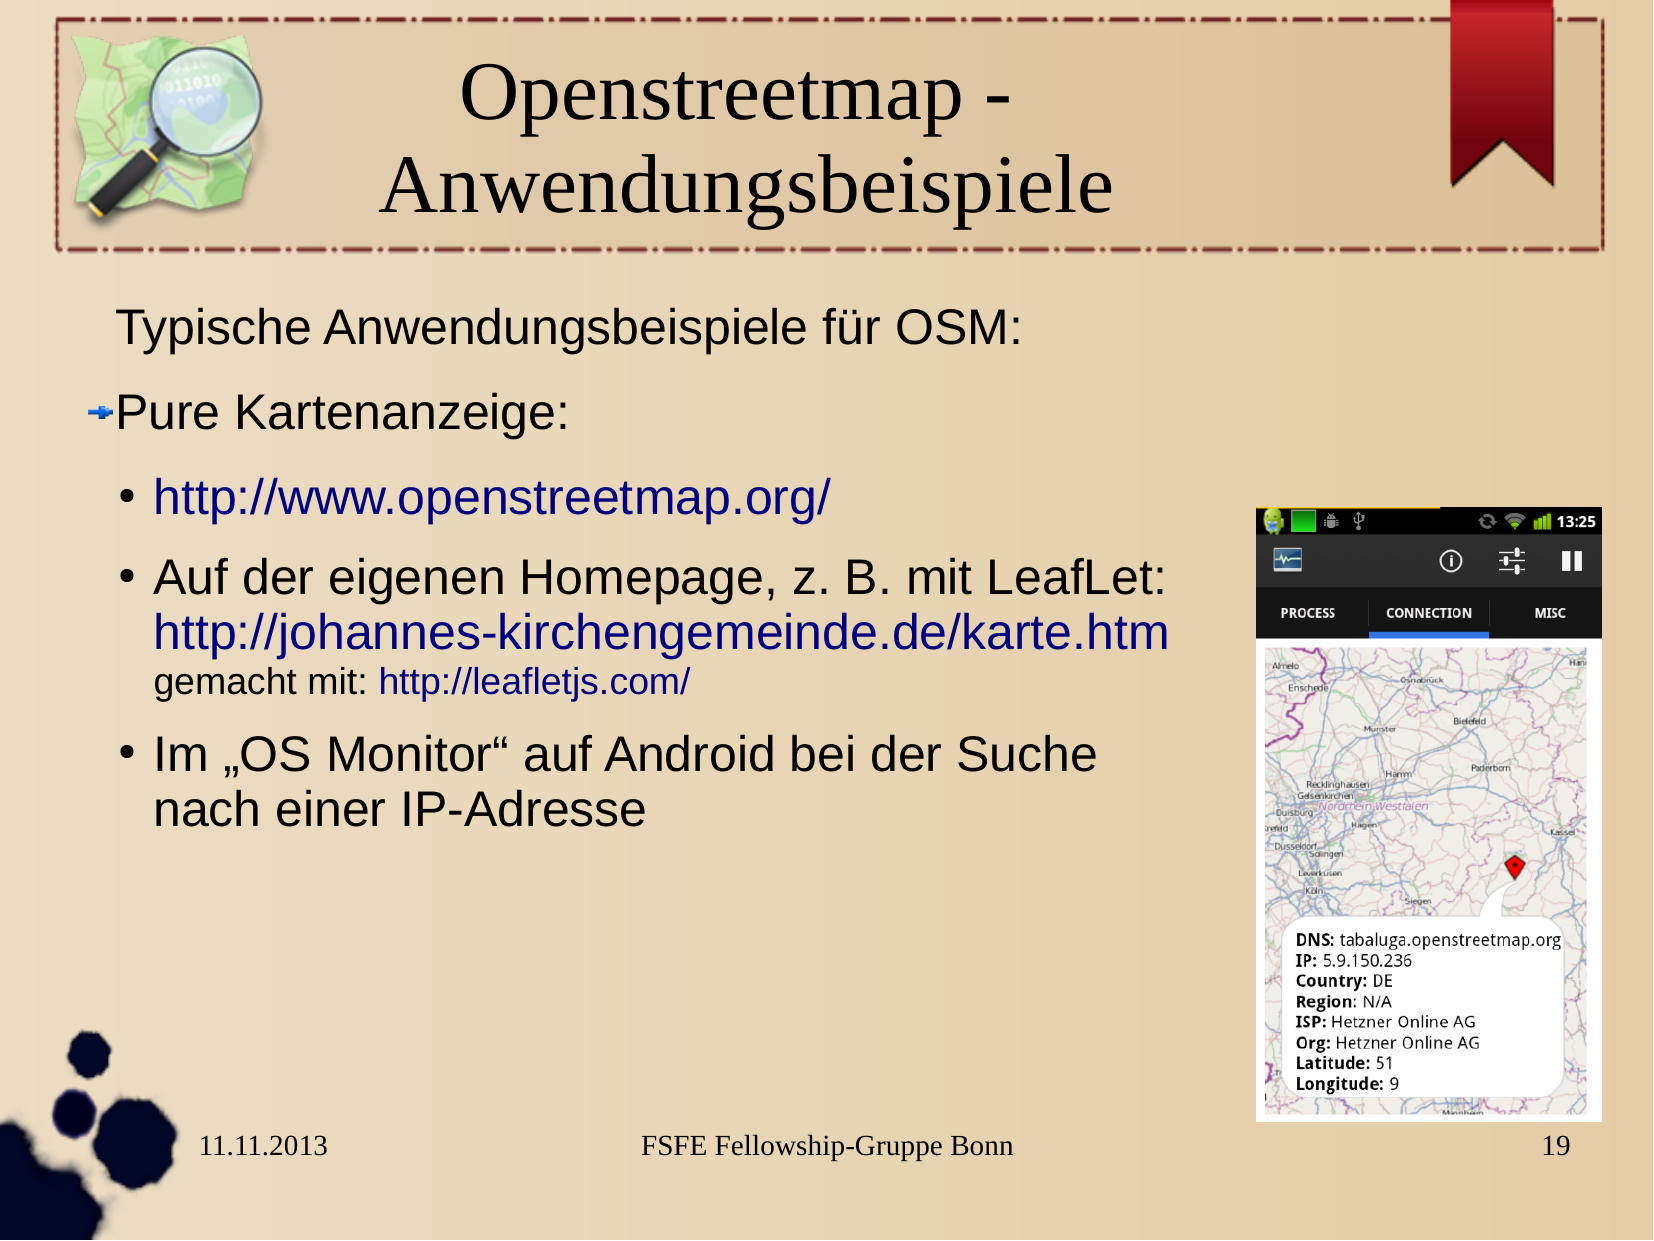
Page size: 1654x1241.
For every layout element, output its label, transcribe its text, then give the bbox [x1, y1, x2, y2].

list Typische Anwendungsbeispiele für OSM: Pure Kartenanzeige: http://www.openstreetmap.org/ Auf der eigenen Homepage, z. B. mit LeafLet: http://johannes-kirchengemeinde.de/karte.htm gemacht mit: http://leafletjs.com/ Im „OS Monitor“ auf Android bei der Suche nach einer IP-Adresse [82, 299, 1571, 1019]
picture [0, 0, 1654, 1240]
title Openstreetmap - Anwendungsbeispiele [272, 45, 1412, 231]
